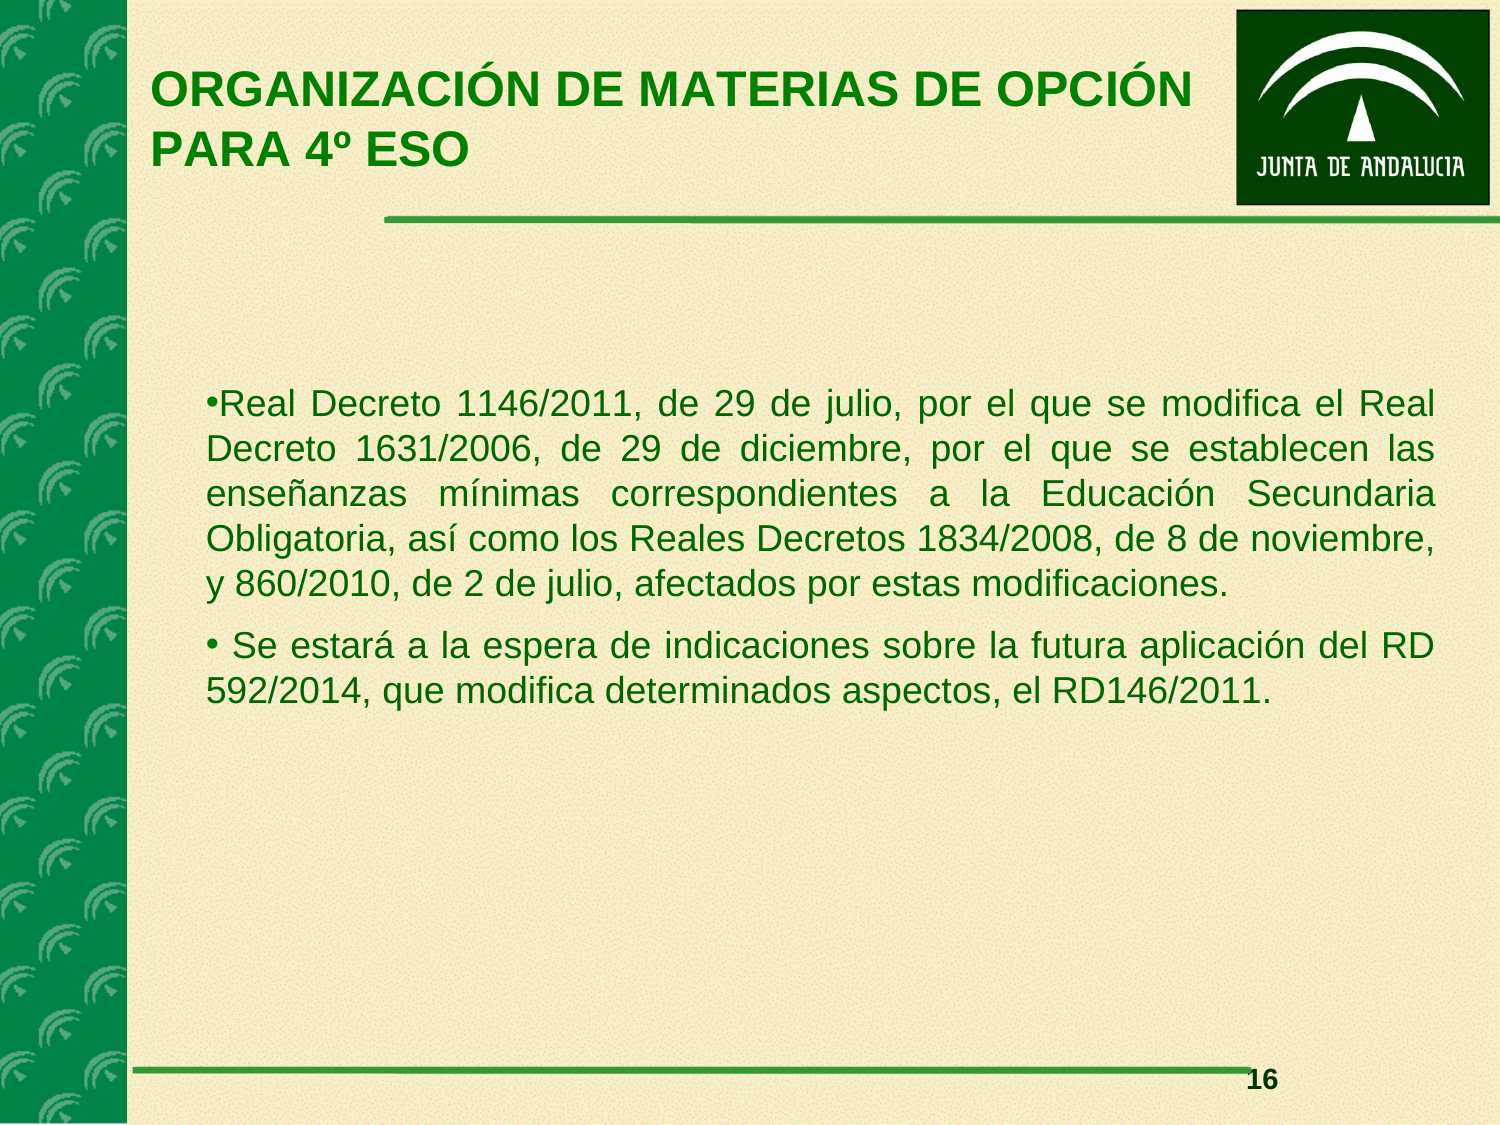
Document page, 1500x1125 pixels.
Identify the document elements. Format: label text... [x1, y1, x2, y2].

text_box Real Decreto 1146/2011, de 29 de julio, por el que se modifica el Real Decreto 1631/2006, de 29 de diciembre, por el que se establecen las enseñanzas mínimas correspondientes a la Educación Secundaria Obligatoria, así como los Reales Decretos 1834/2008, de 8 de noviembre, y 860/2010, de 2 de julio, afectados por estas modificaciones. Se estará a la espera de indicaciones sobre la futura aplicación del RD 592/2014, que modifica determinados aspectos, el RD146/2011. [135, 275, 1451, 1018]
text_box ORGANIZACIÓN DE MATERIAS DE OPCIÓN PARA 4º ESO [135, 28, 1387, 264]
picture [0, 0, 1500, 1125]
text_box <número> [1074, 1024, 1451, 1103]
